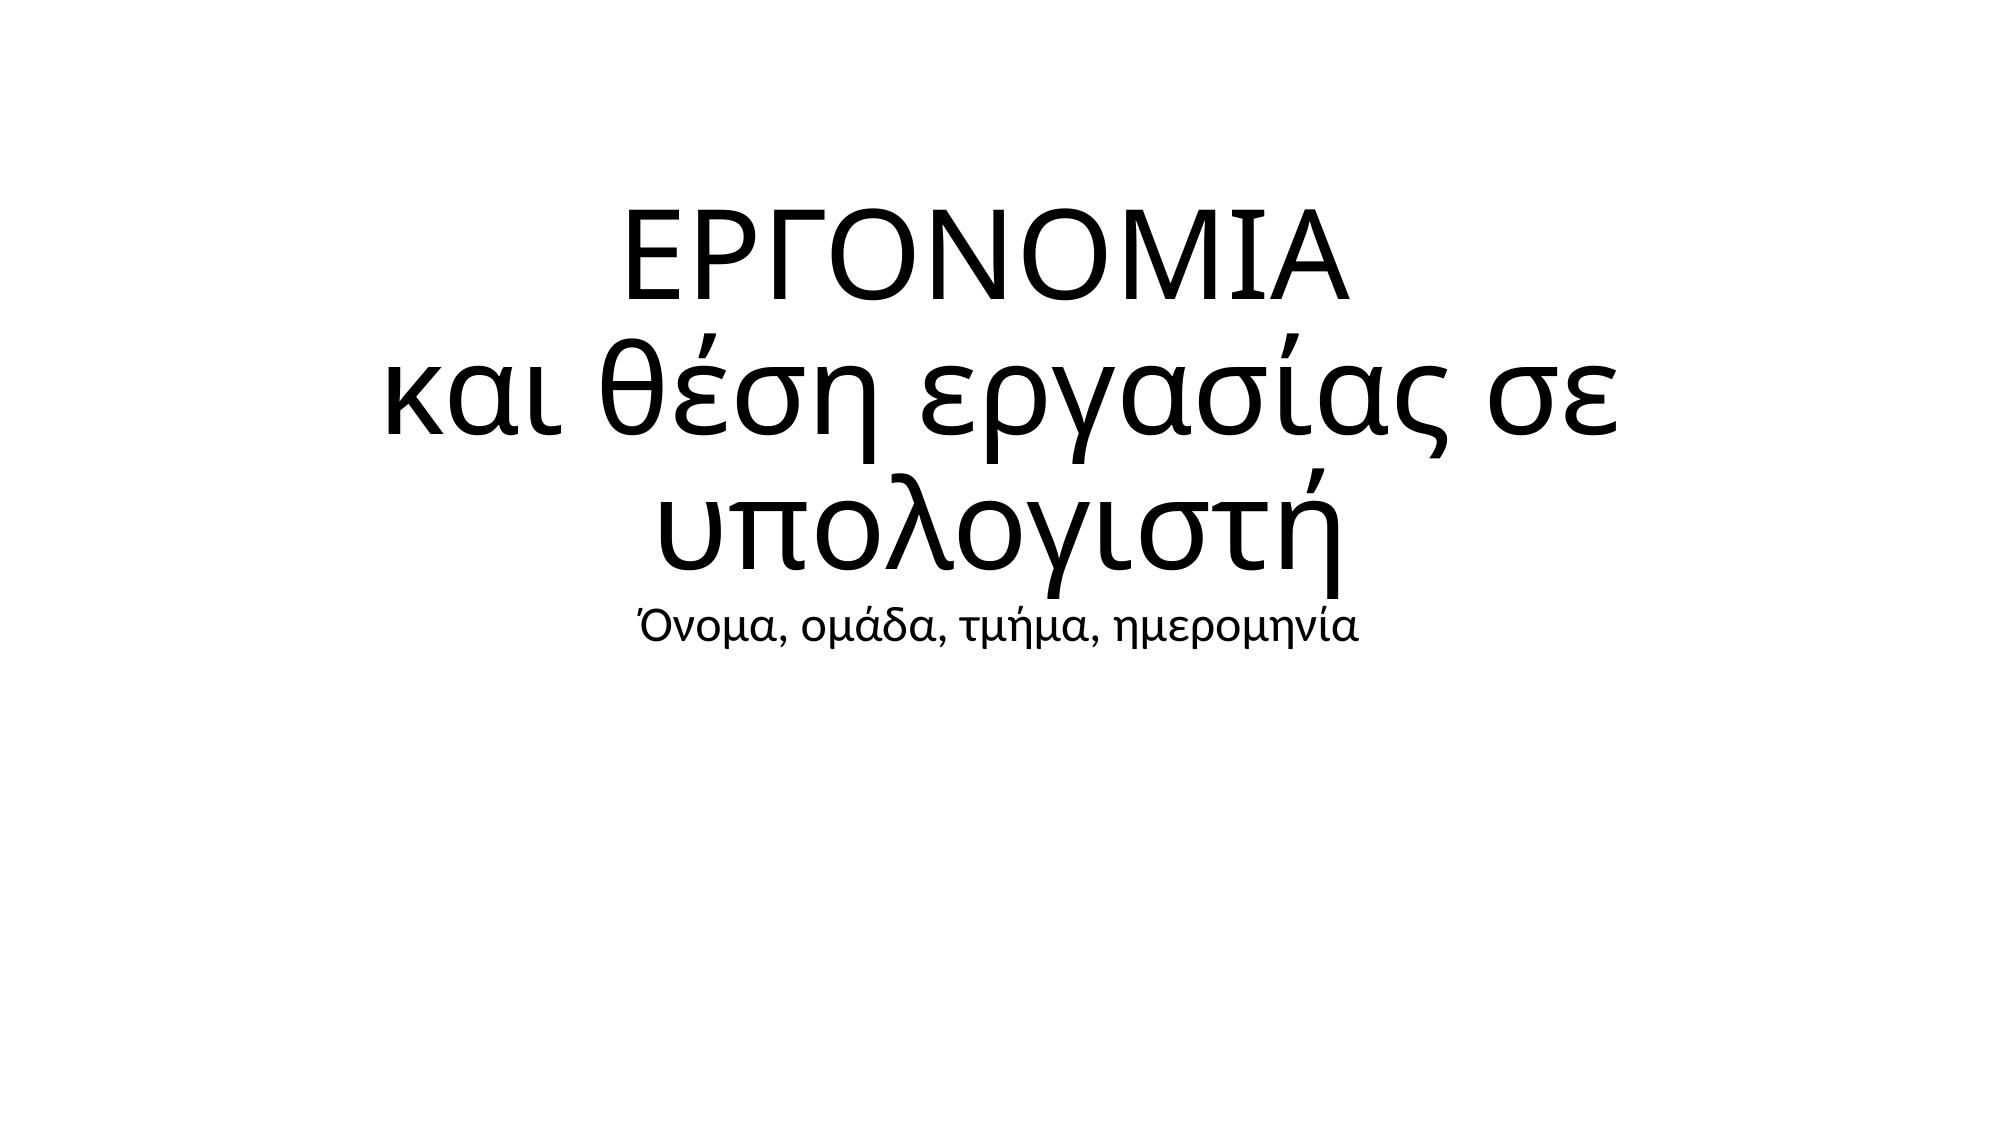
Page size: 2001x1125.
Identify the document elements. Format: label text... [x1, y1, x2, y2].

subtitle Όνομα, ομάδα, τμήμα, ημερομηνία [249, 590, 1750, 863]
title ΕΡΓΟΝΟΜΙΑ και θέση εργασίας σε υπολογιστή [124, 184, 1877, 576]
